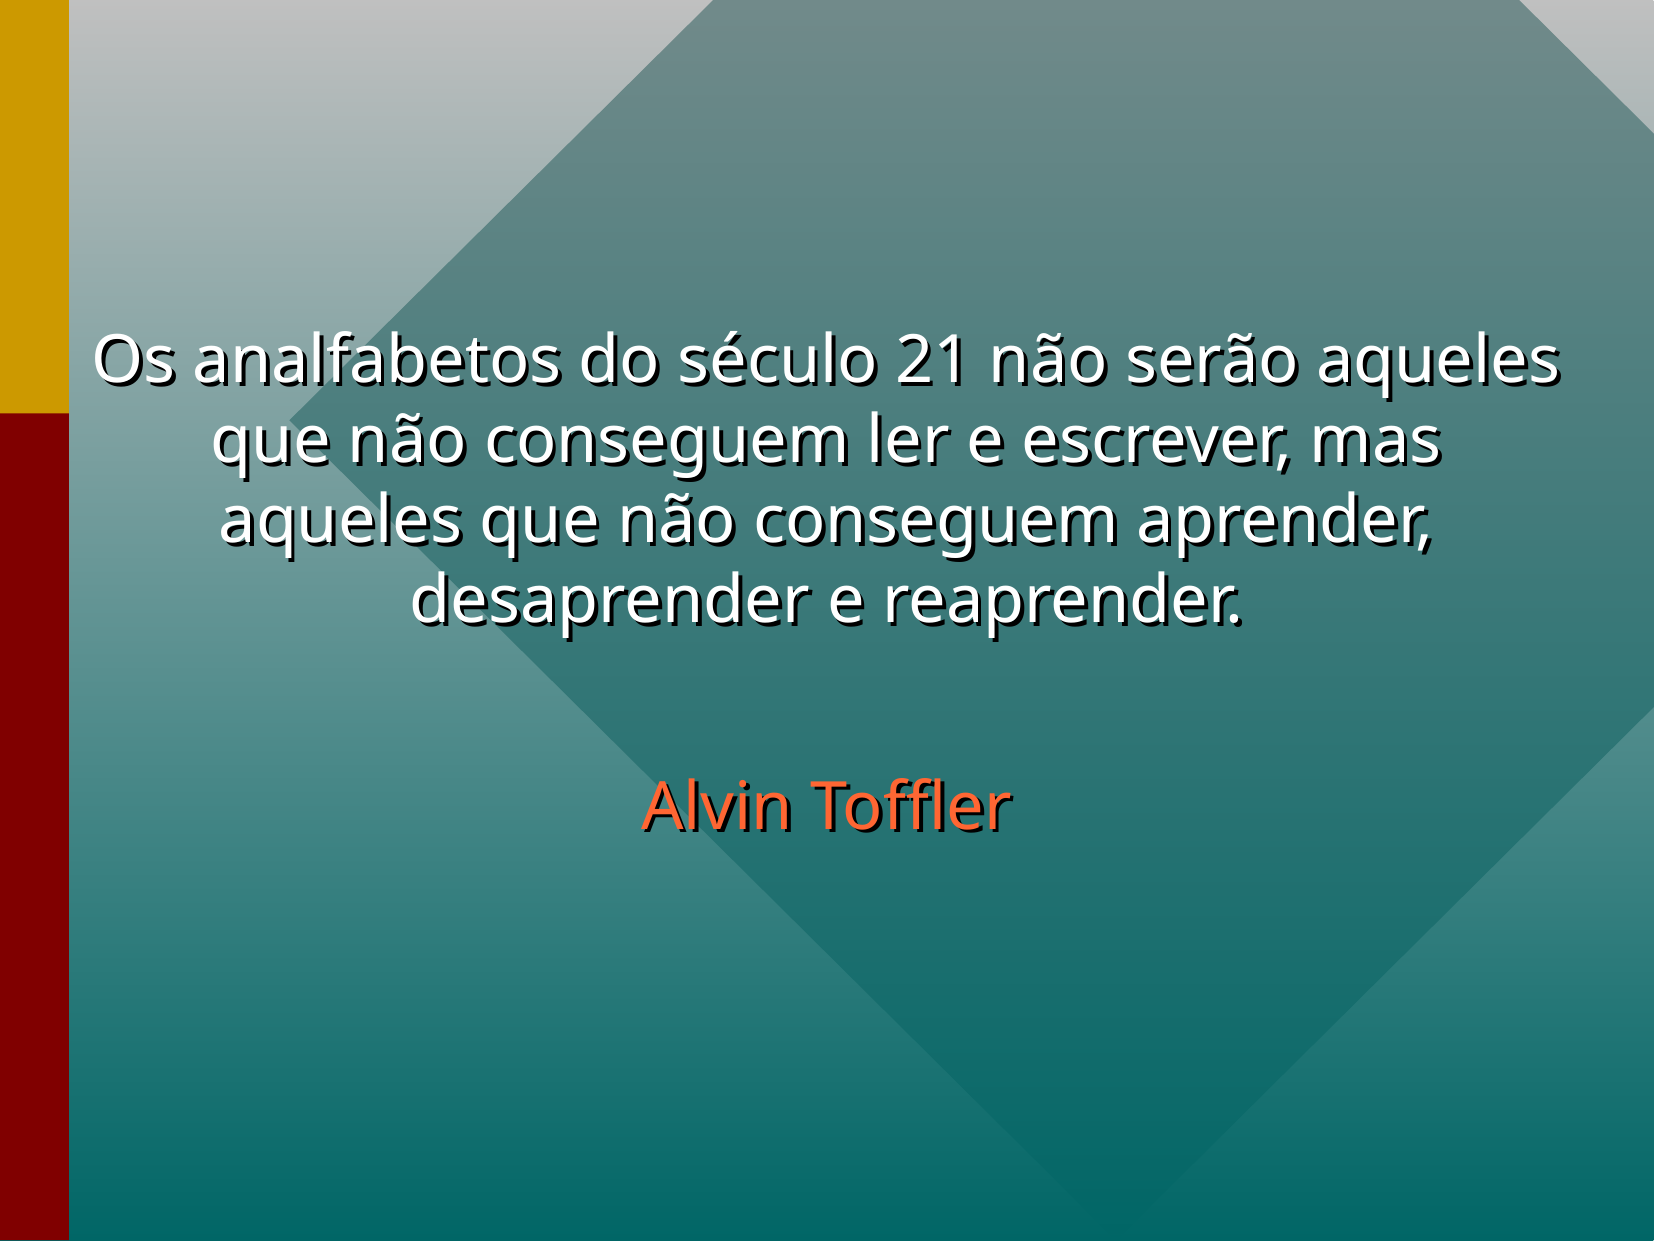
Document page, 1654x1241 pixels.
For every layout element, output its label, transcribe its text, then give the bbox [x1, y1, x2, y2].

subtitle Os analfabetos do século 21 não serão aqueles que não conseguem ler e escrever, mas aqueles que não conseguem aprender, desaprender e reaprender. Alvin Toffler [82, 315, 1571, 843]
